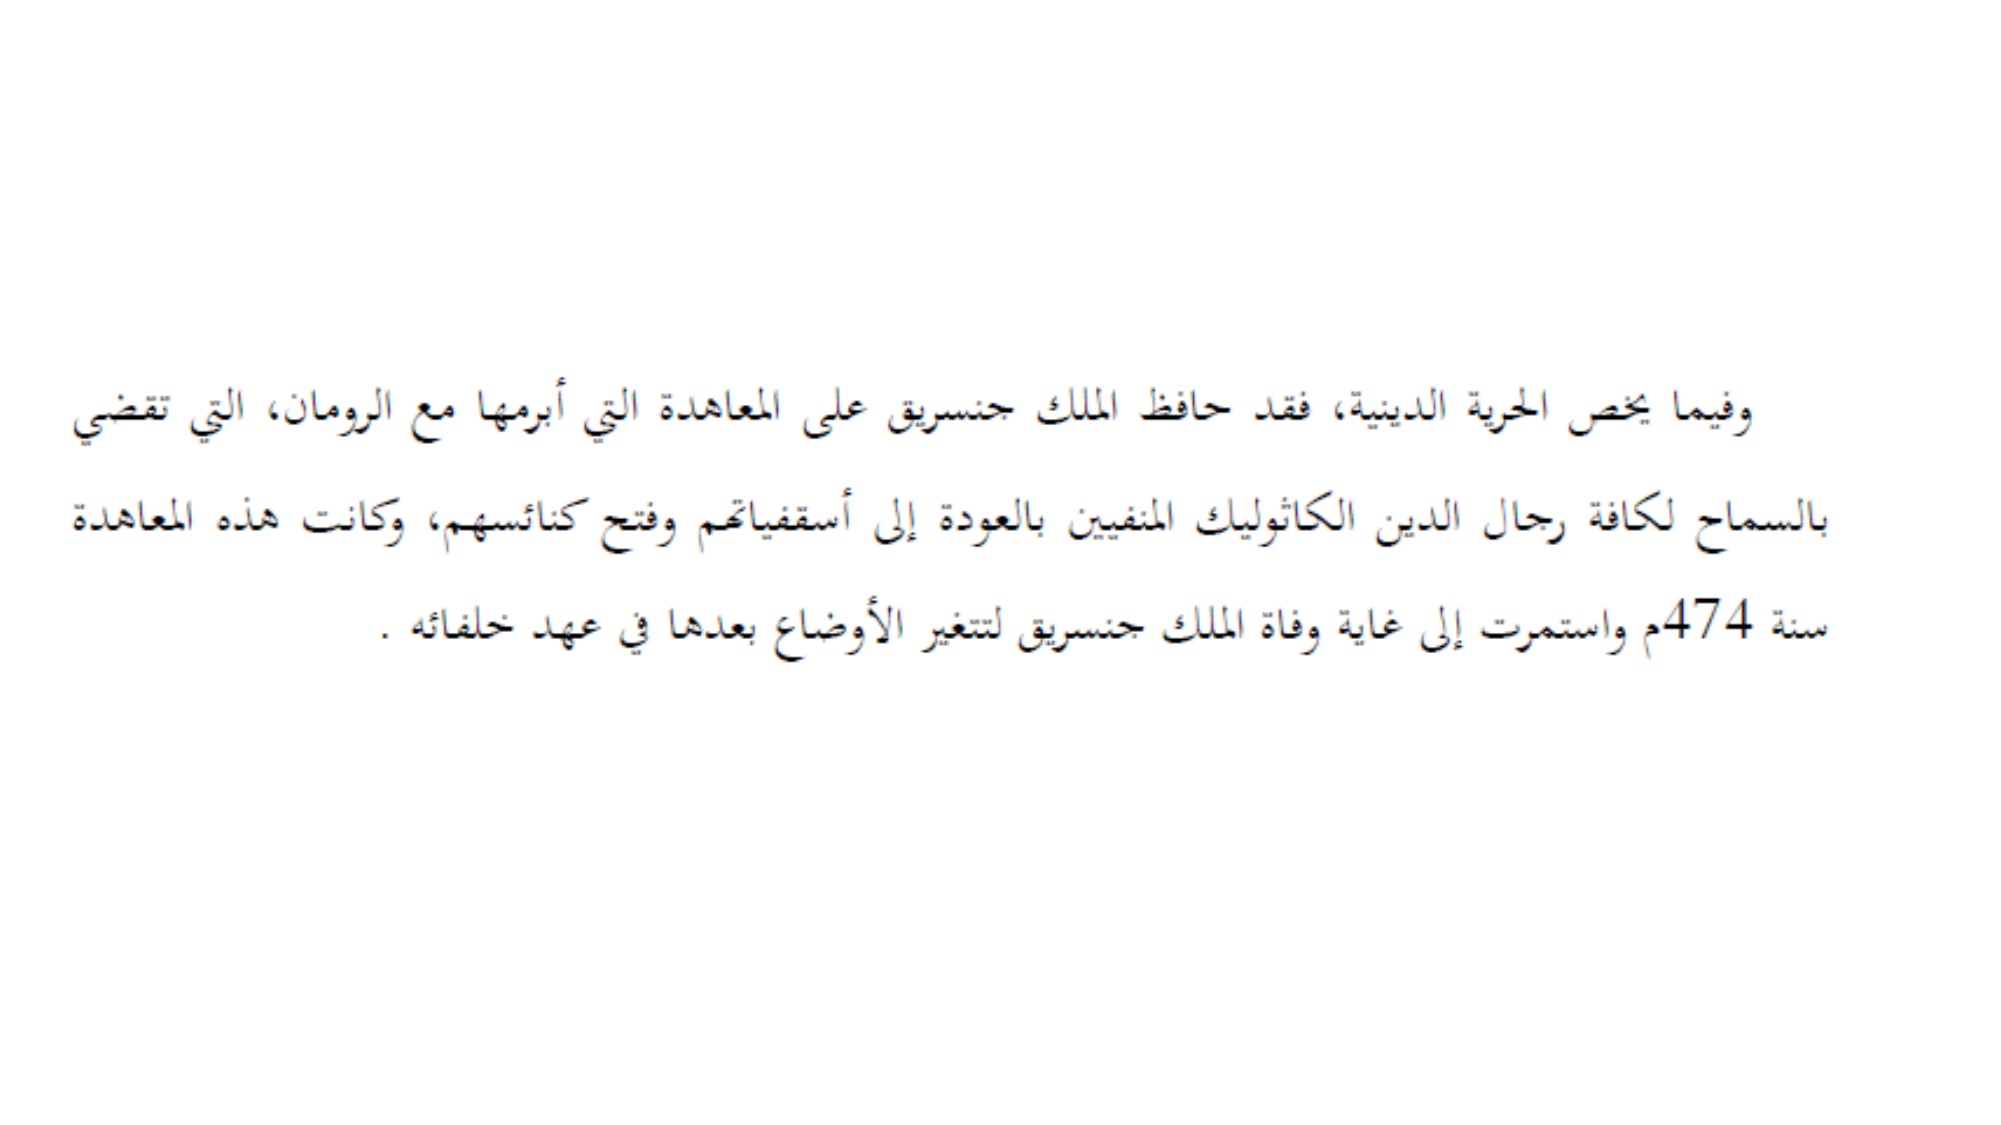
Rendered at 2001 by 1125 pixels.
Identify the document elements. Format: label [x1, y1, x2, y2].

picture [61, 324, 1860, 684]
